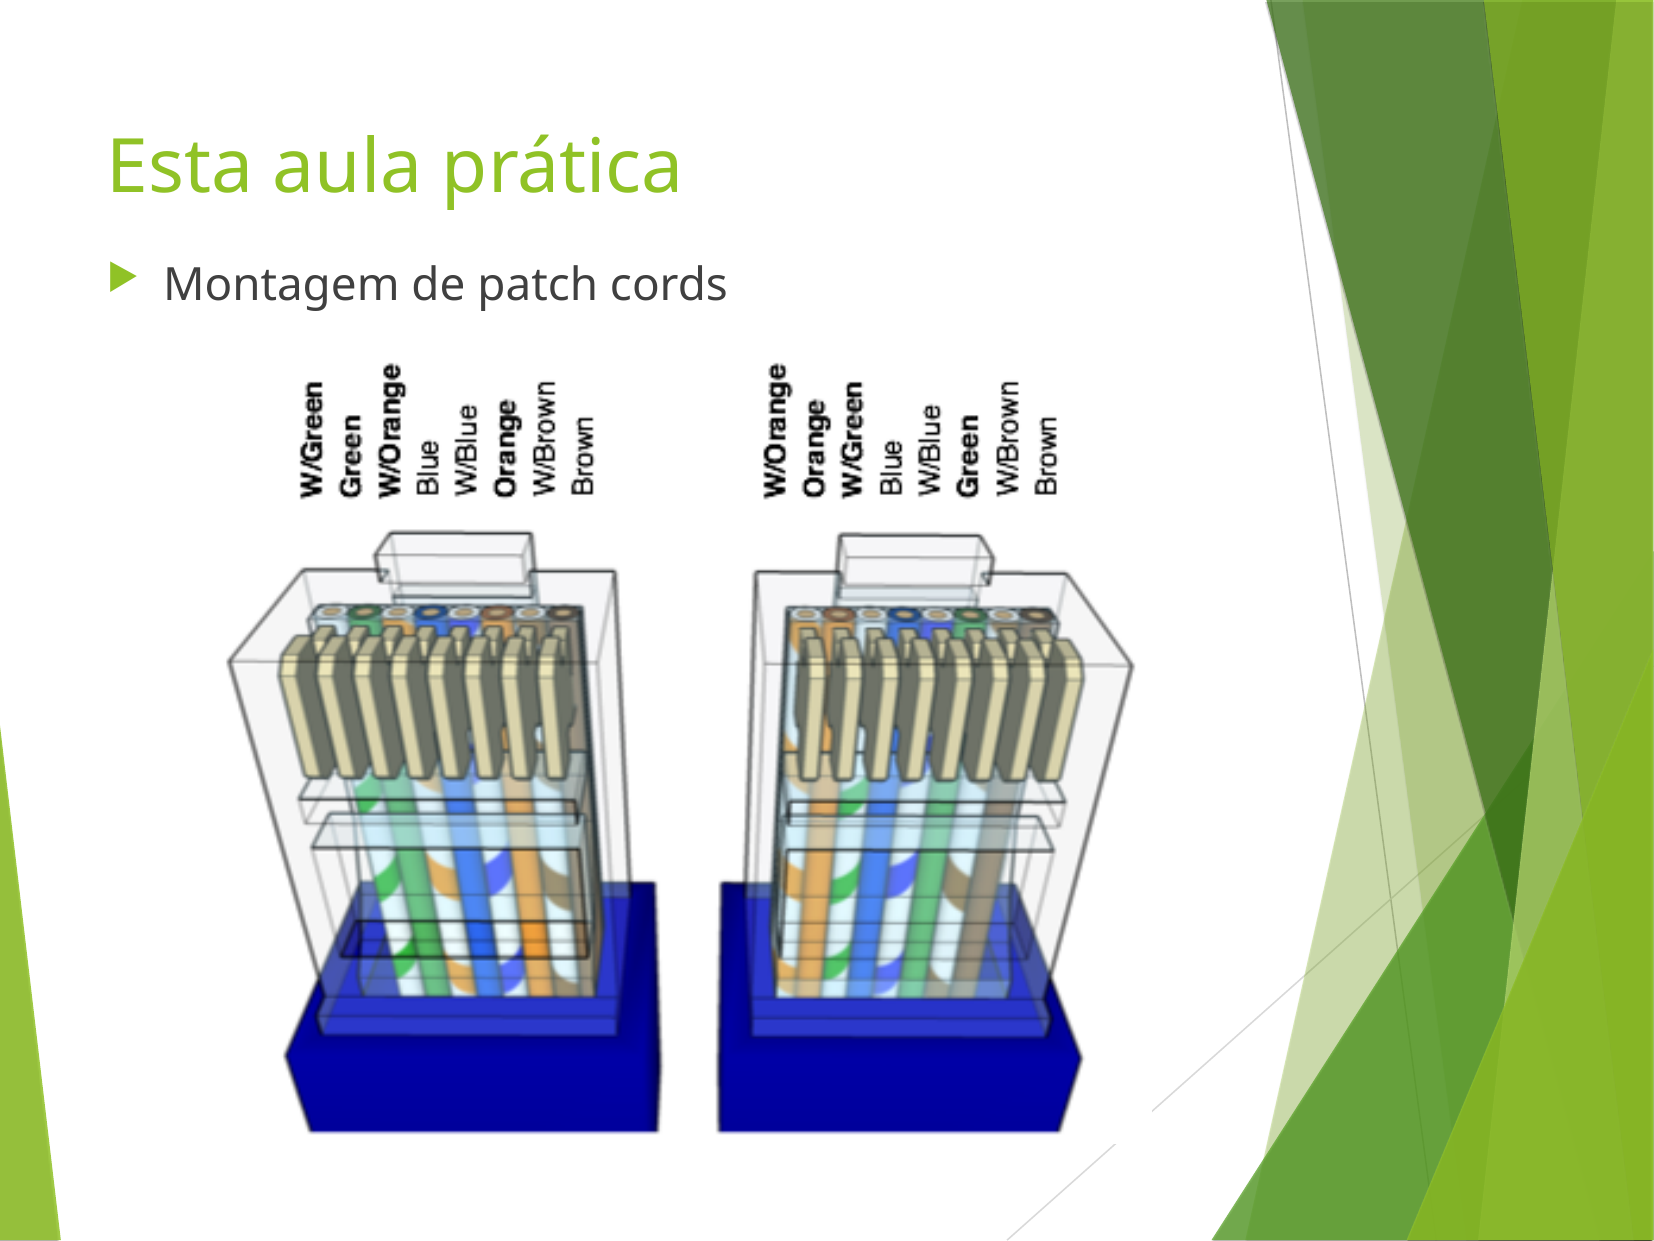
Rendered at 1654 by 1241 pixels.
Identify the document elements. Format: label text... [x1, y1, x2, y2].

picture [218, 357, 1152, 1144]
title Esta aula prática [91, 110, 1258, 246]
list Montagem de patch cords [91, 246, 1381, 1179]
